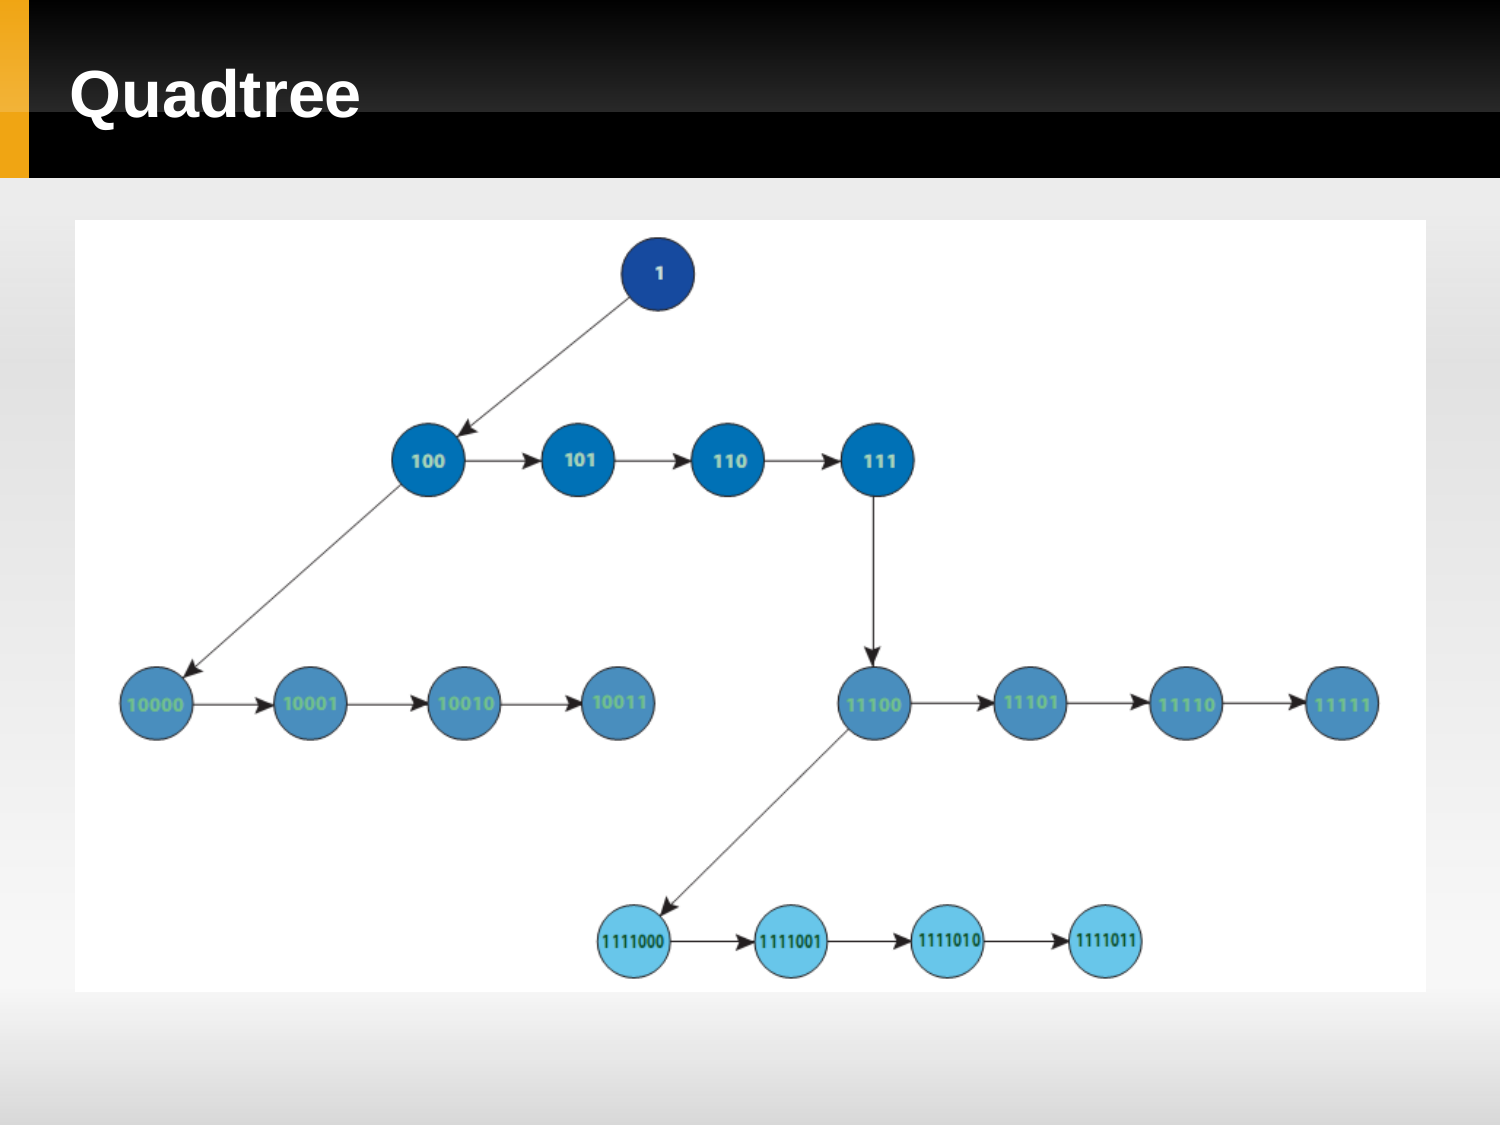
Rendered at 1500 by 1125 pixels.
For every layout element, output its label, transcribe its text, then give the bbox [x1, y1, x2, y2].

title Quadtree [69, 0, 1420, 188]
text_box [75, 220, 1426, 993]
picture [0, 0, 1500, 1125]
